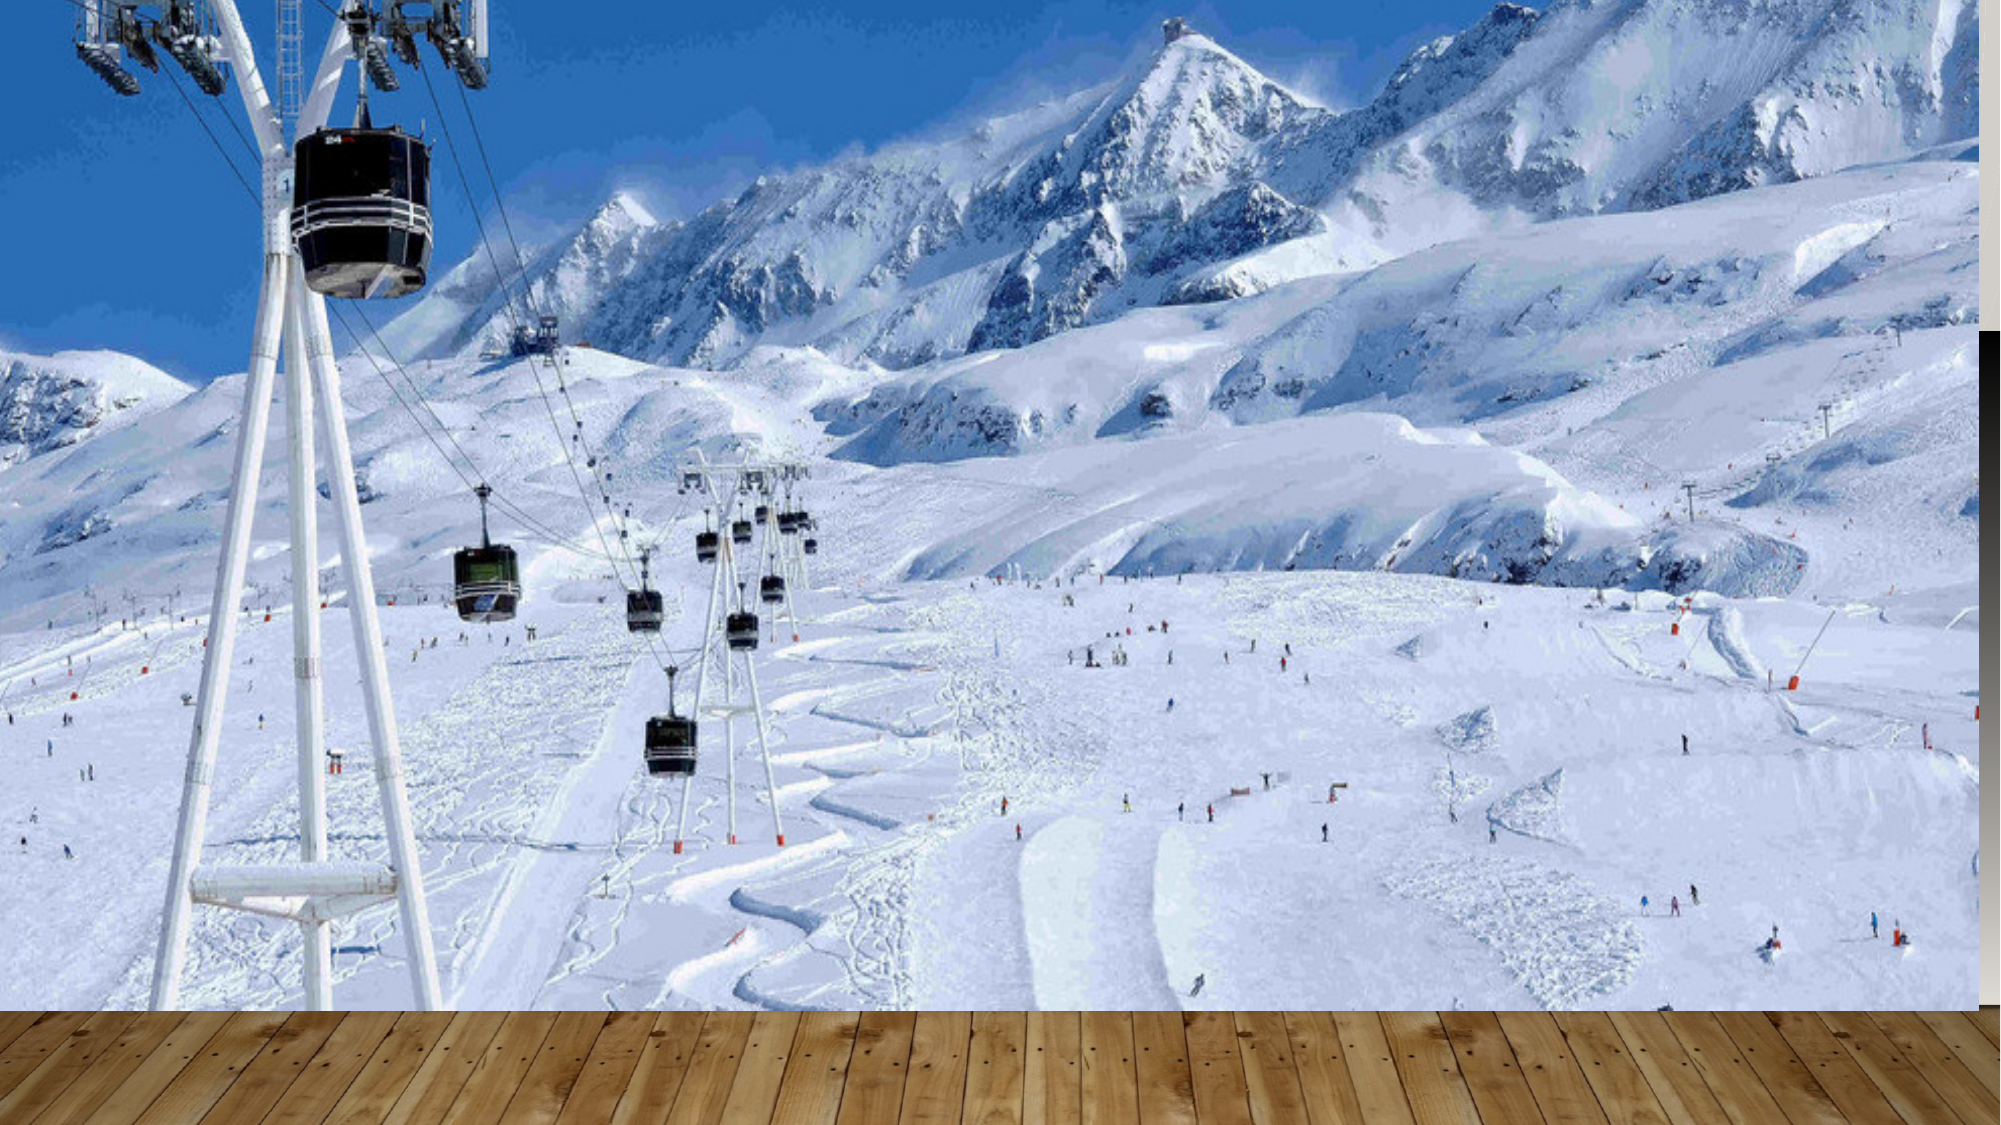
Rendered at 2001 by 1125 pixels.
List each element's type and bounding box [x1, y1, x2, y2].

picture [0, 0, 1979, 1011]
